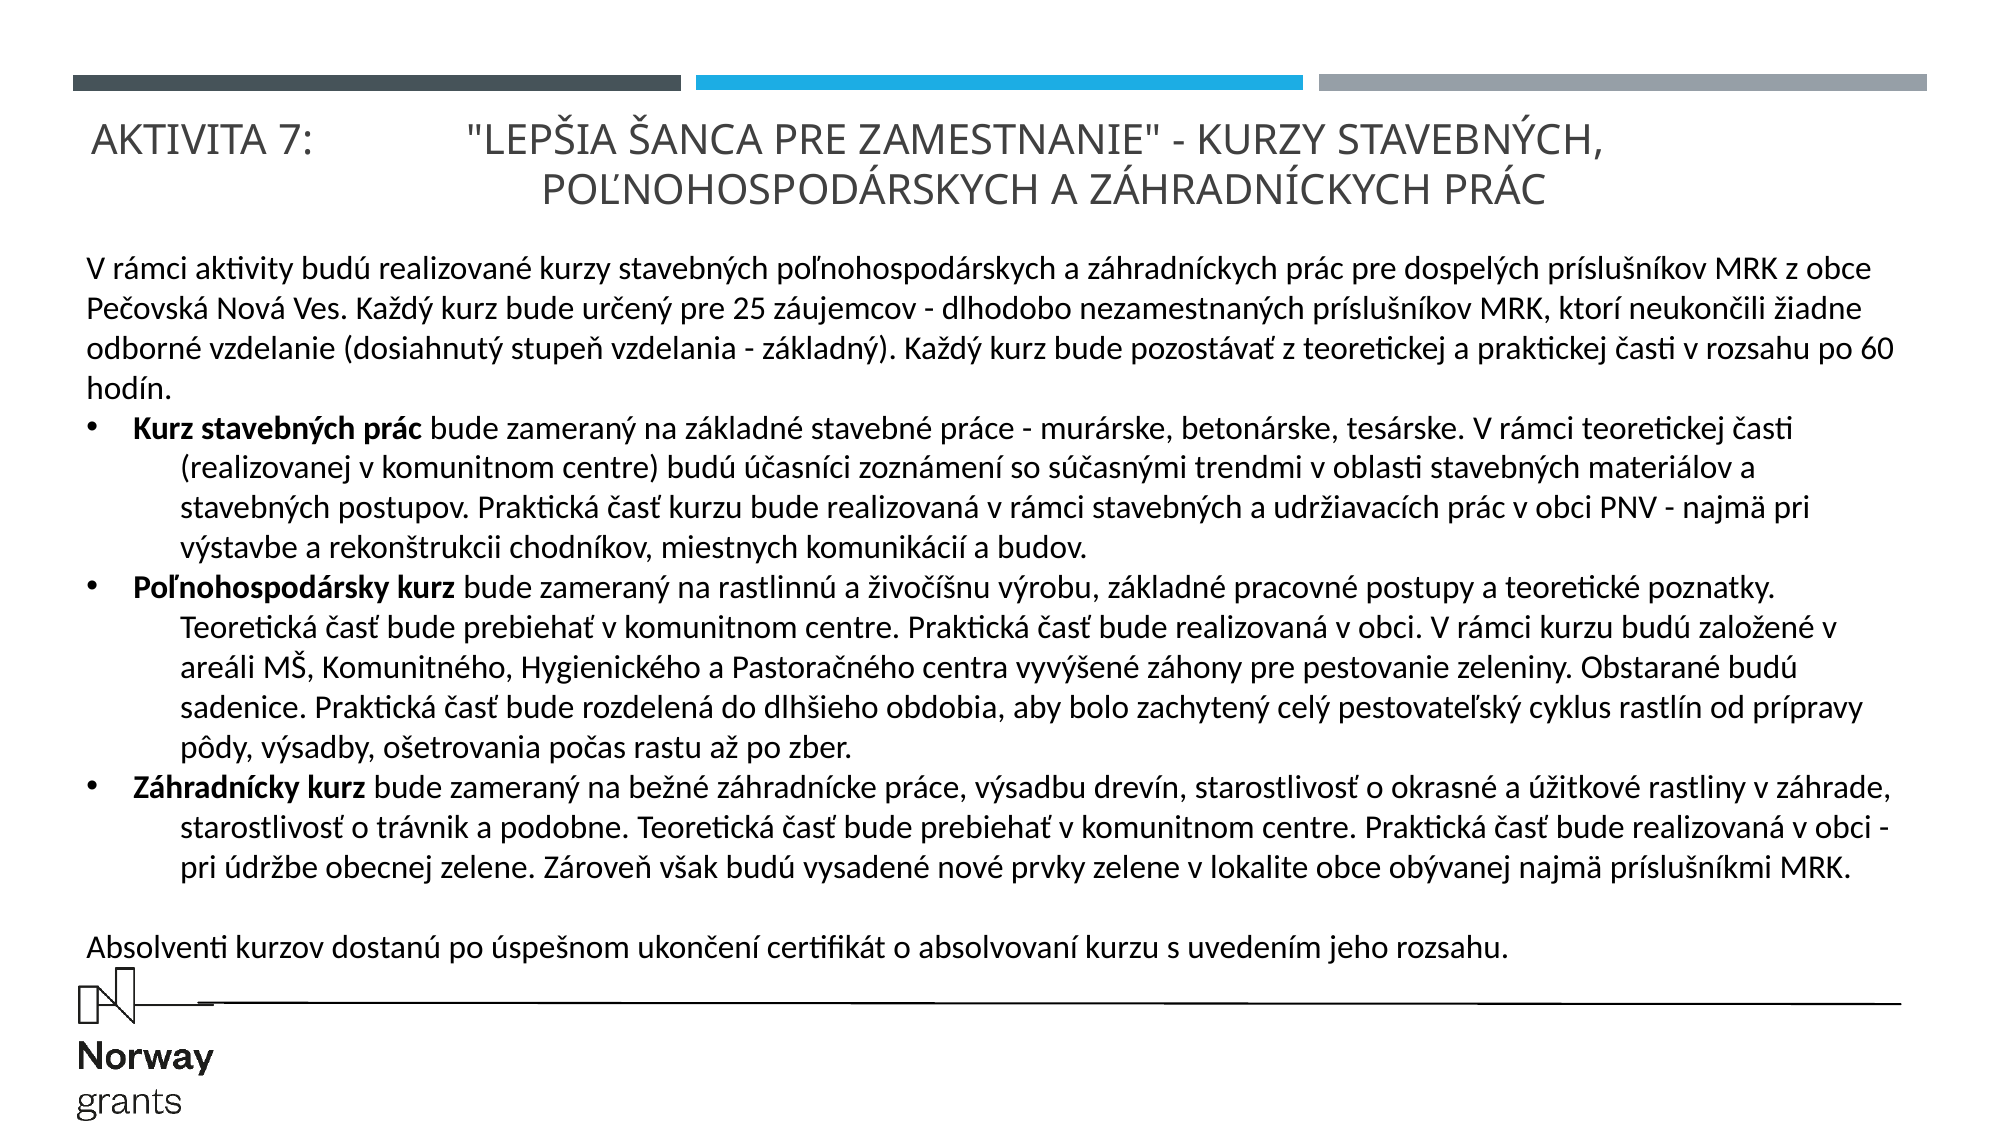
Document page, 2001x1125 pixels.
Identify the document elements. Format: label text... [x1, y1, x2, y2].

title Aktivita 7: "Lepšia šanca pre zamestnanie" - kurzy stavebných, poľnohospodárskych a záhradníckych prác [76, 101, 1857, 221]
picture [76, 981, 214, 1121]
text_box V rámci aktivity budú realizované kurzy stavebných poľnohospodárskych a záhradníckych prác pre dospelých príslušníkov MRK z obce Pečovská Nová Ves. Každý kurz bude určený pre 25 záujemcov - dlhodobo nezamestnaných príslušníkov MRK, ktorí neukončili žiadne odborné vzdelanie (dosiahnutý stupeň vzdelania - základný). Každý kurz bude pozostávať z teoretickej a praktickej časti v rozsahu po 60 hodín. Kurz stavebných prác bude zameraný na základné stavebné práce - murárske, betonárske, tesárske. V rámci teoretickej časti (realizovanej v komunitnom centre) budú účasníci zoznámení so súčasnými trendmi v oblasti stavebných materiálov a stavebných postupov. Praktická časť kurzu bude realizovaná v rámci stavebných a udržiavacích prác v obci PNV - najmä pri výstavbe a rekonštrukcii chodníkov, miestnych komunikácií a budov. Poľnohospodársky kurz bude zameraný na rastlinnú a živočíšnu výrobu, základné pracovné postupy a teoretické poznatky. Teoretická časť bude prebiehať v komunitnom centre. Praktická časť bude realizovaná v obci. V rámci kurzu budú založené v areáli MŠ, Komunitného, Hygienického a Pastoračného centra vyvýšené záhony pre pestovanie zeleniny. Obstarané budú sadenice. Praktická časť bude rozdelená do dlhšieho obdobia, aby bolo zachytený celý pestovateľský cyklus rastlín od prípravy pôdy, výsadby, ošetrovania počas rastu až po zber. Záhradnícky kurz bude zameraný na bežné záhradnícke práce, výsadbu drevín, starostlivosť o okrasné a úžitkové rastliny v záhrade, starostlivosť o trávnik a podobne. Teoretická časť bude prebiehať v komunitnom centre. Praktická časť bude realizovaná v obci - pri údržbe obecnej zelene. Zároveň však budú vysadené nové prvky zelene v lokalite obce obývanej najmä príslušníkmi MRK. Absolventi kurzov dostanú po úspešnom ukončení certifikát o absolvovaní kurzu s uvedením jeho rozsahu. [71, 238, 1929, 981]
